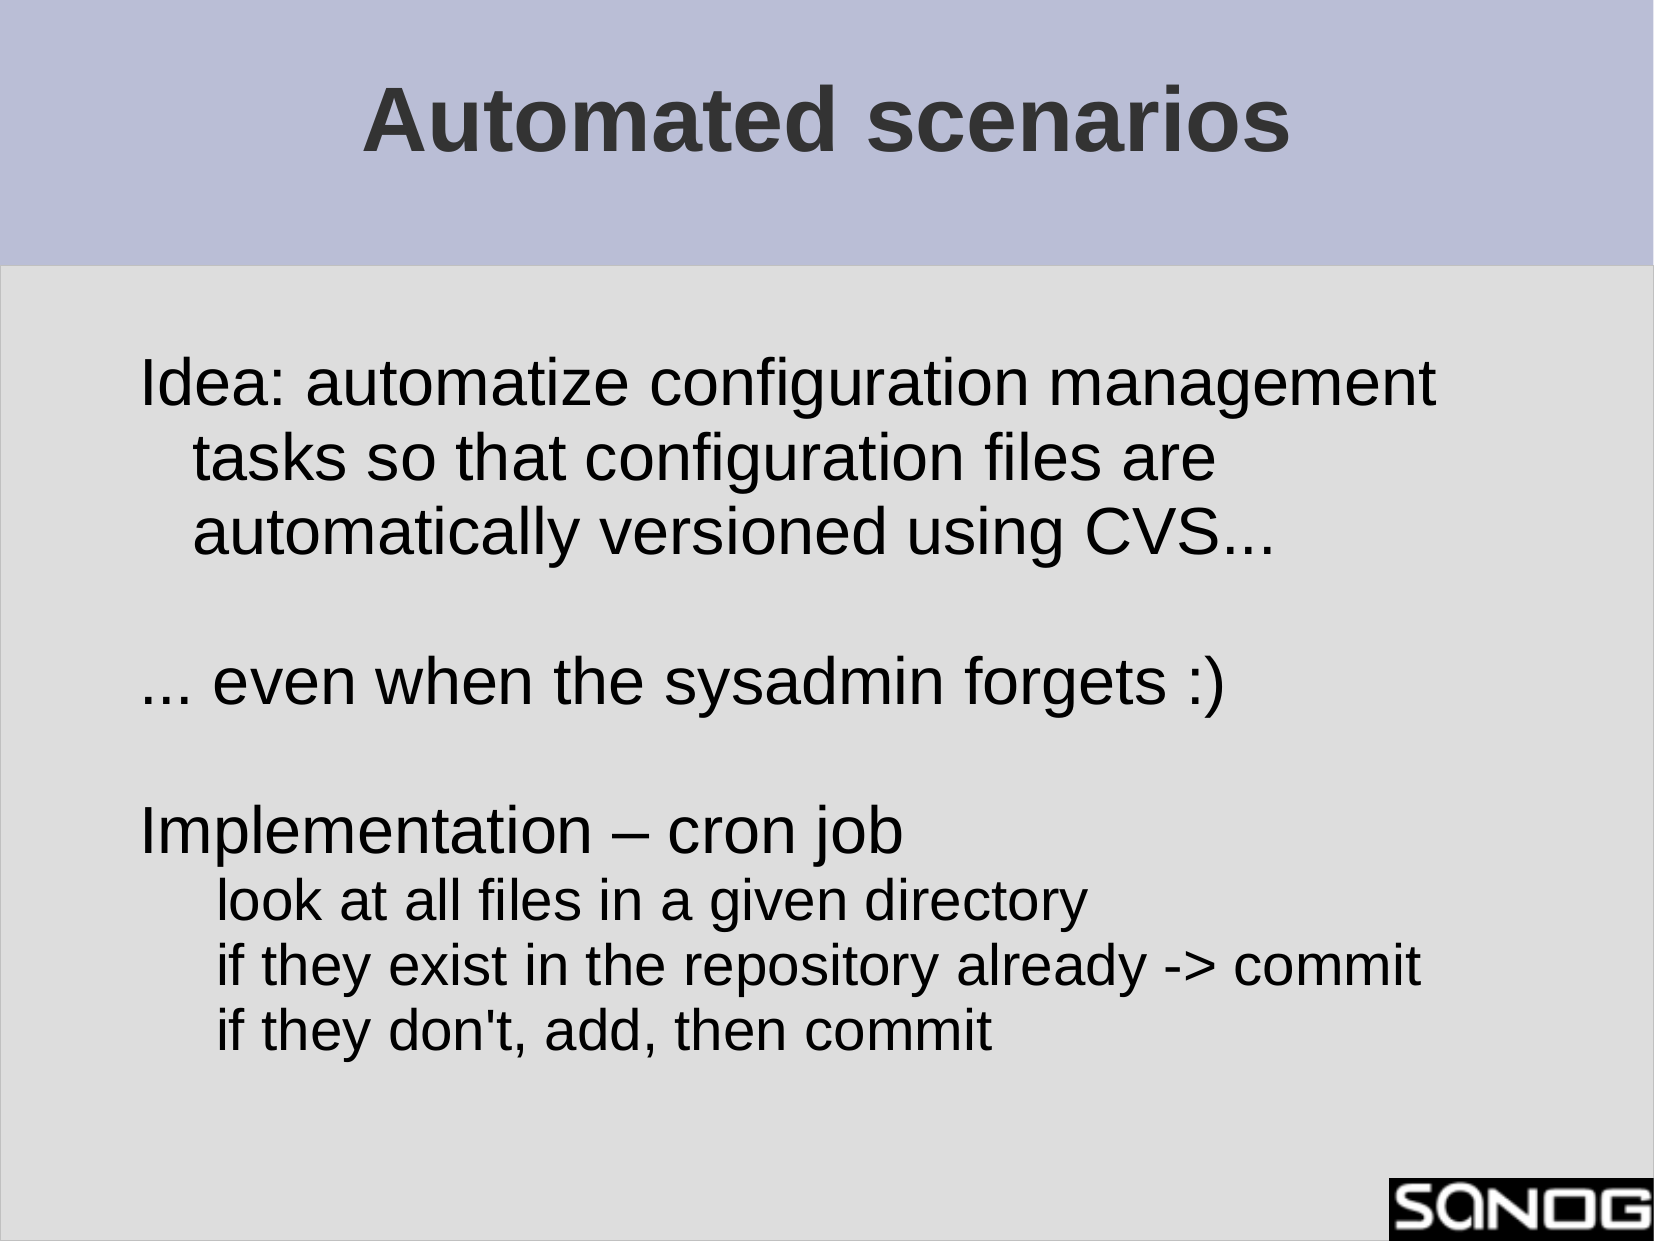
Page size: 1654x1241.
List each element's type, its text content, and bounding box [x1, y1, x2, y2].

list Idea: automatize configuration management tasks so that configuration files are automatically versioned using CVS... ... even when the sysadmin forgets :) Implementation – cron job look at all files in a given directory if they exist in the repository already -> commit if they don't, add, then commit [121, 344, 1534, 1127]
picture [1389, 1178, 1654, 1241]
title Automated scenarios [121, 2, 1534, 237]
